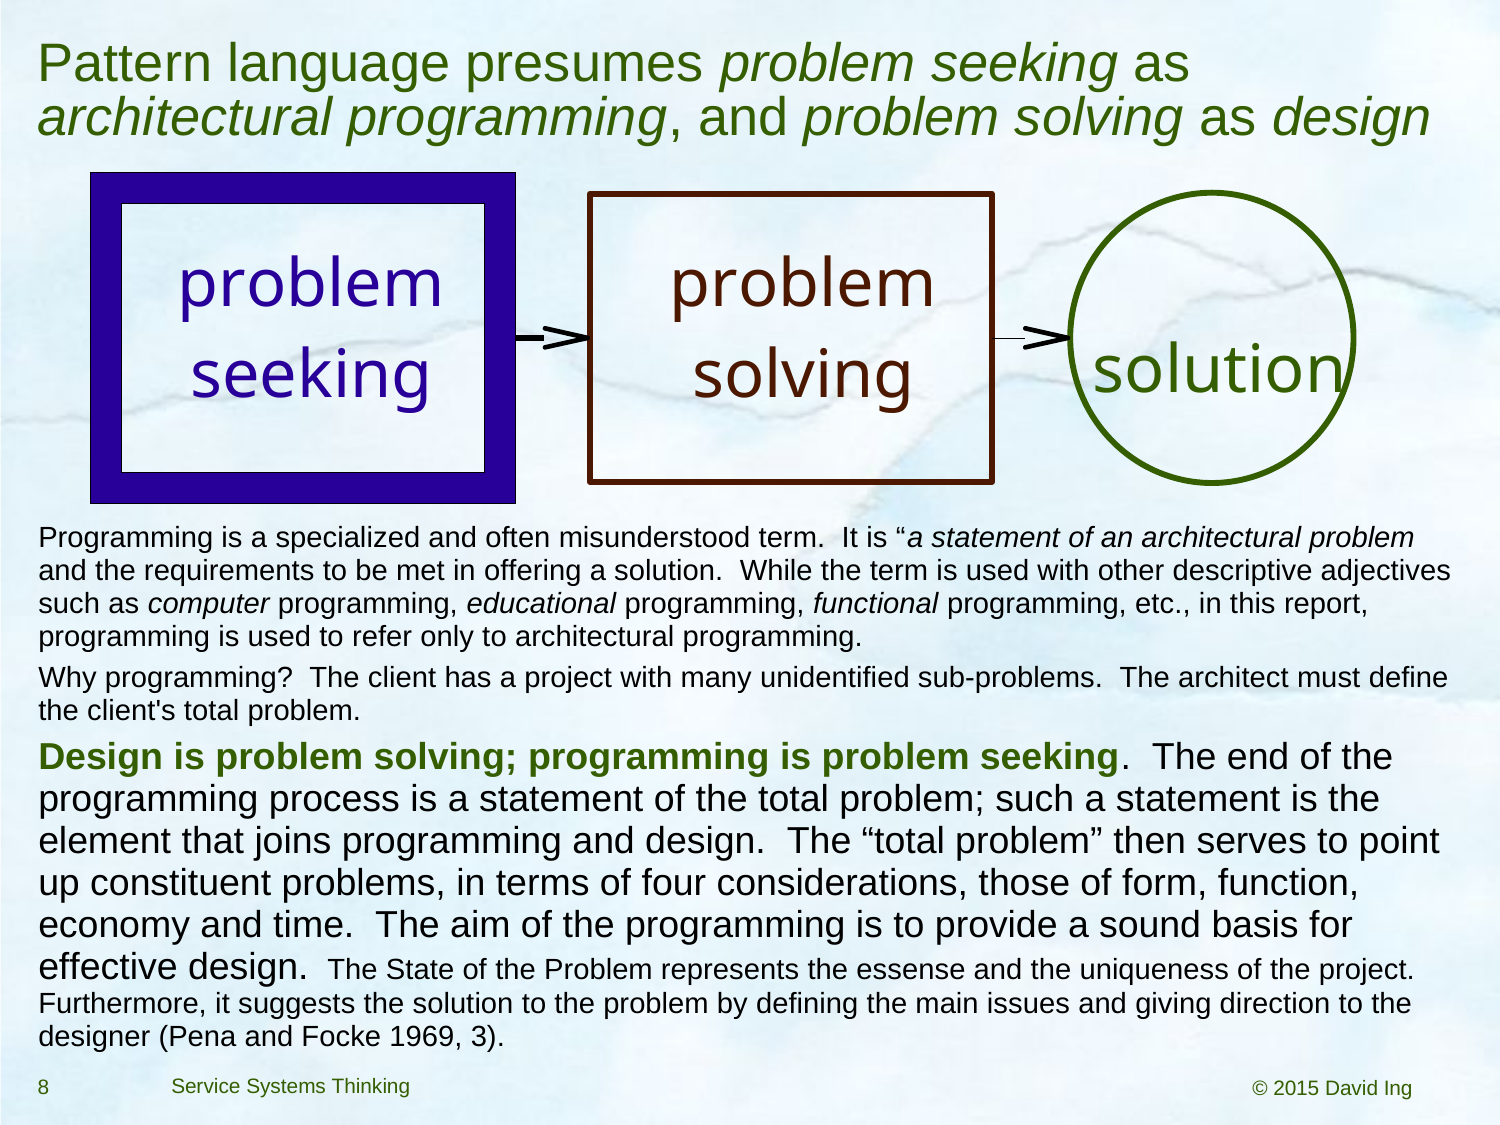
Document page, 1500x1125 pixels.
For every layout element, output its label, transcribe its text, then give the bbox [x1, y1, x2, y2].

text_box Programming is a specialized and often misunderstood term. It is “a statement of an architectural problem and the requirements to be met in offering a solution. While the term is used with other descriptive adjectives such as computer programming, educational programming, functional programming, etc., in this report, programming is used to refer only to architectural programming. Why programming? The client has a project with many unidentified sub-problems. The architect must define the client's total problem. Design is problem solving; programming is problem seeking. The end of the programming process is a statement of the total problem; such a statement is the element that joins programming and design. The “total problem” then serves to point up constituent problems, in terms of four considerations, those of form, function, economy and time. The aim of the programming is to provide a sound basis for effective design. The State of the Problem represents the essense and the uniqueness of the project. Furthermore, it suggests the solution to the problem by defining the main issues and giving direction to the designer (Pena and Focke 1969, 3). [23, 513, 1479, 1061]
text_box problem seeking [162, 228, 473, 450]
text_box solution [1078, 268, 1388, 387]
title Pattern language presumes problem seeking as architectural programming, and problem solving as design [37, 37, 1463, 153]
text_box [90, 172, 516, 504]
text_box problem solving [655, 228, 965, 450]
picture [0, 0, 1500, 1125]
